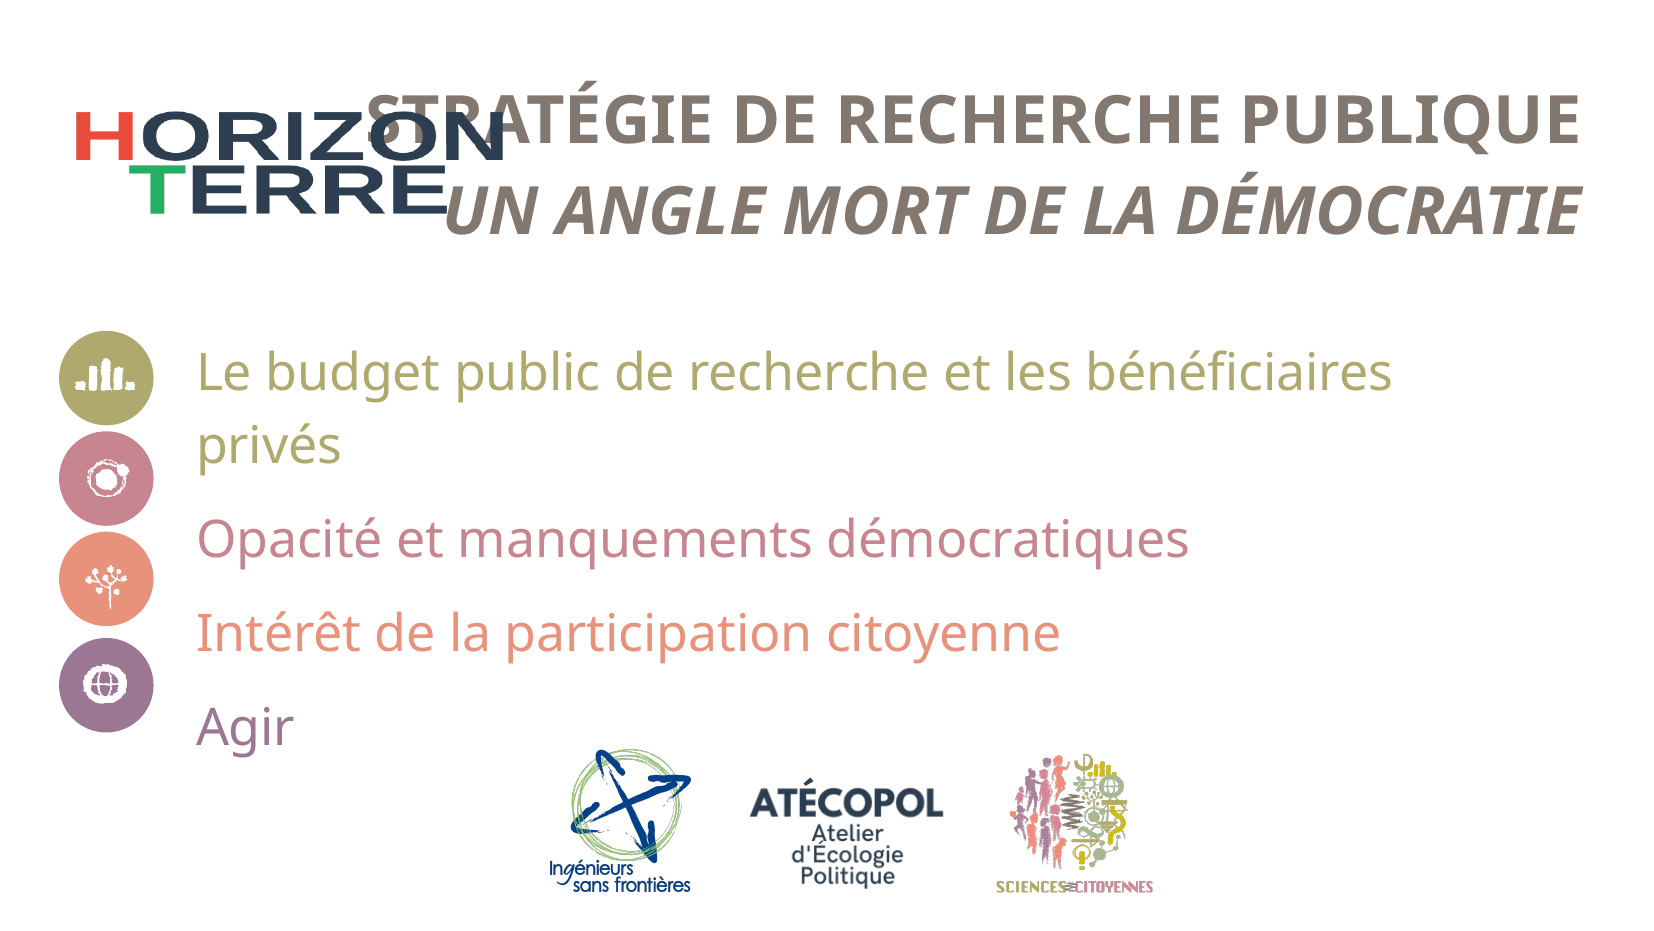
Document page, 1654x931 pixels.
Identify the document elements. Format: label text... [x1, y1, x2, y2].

text_box [59, 531, 154, 627]
picture [87, 459, 130, 497]
picture [61, 71, 517, 253]
picture [75, 358, 135, 391]
list Le budget public de recherche et les bénéficiaires privés Opacité et manquements démocratiques Intérêt de la participation citoyenne Agir [101, 332, 1443, 762]
picture [83, 664, 127, 704]
title STRATÉGIE DE RECHERCHE PUBLIQUE UN ANGLE MORT DE LA DÉMOCRATIE [333, 46, 1583, 280]
text_box [59, 637, 154, 733]
picture [741, 762, 954, 931]
picture [550, 762, 691, 892]
text_box [59, 330, 154, 426]
text_box [59, 431, 154, 526]
picture [970, 762, 1176, 913]
picture [85, 565, 127, 609]
